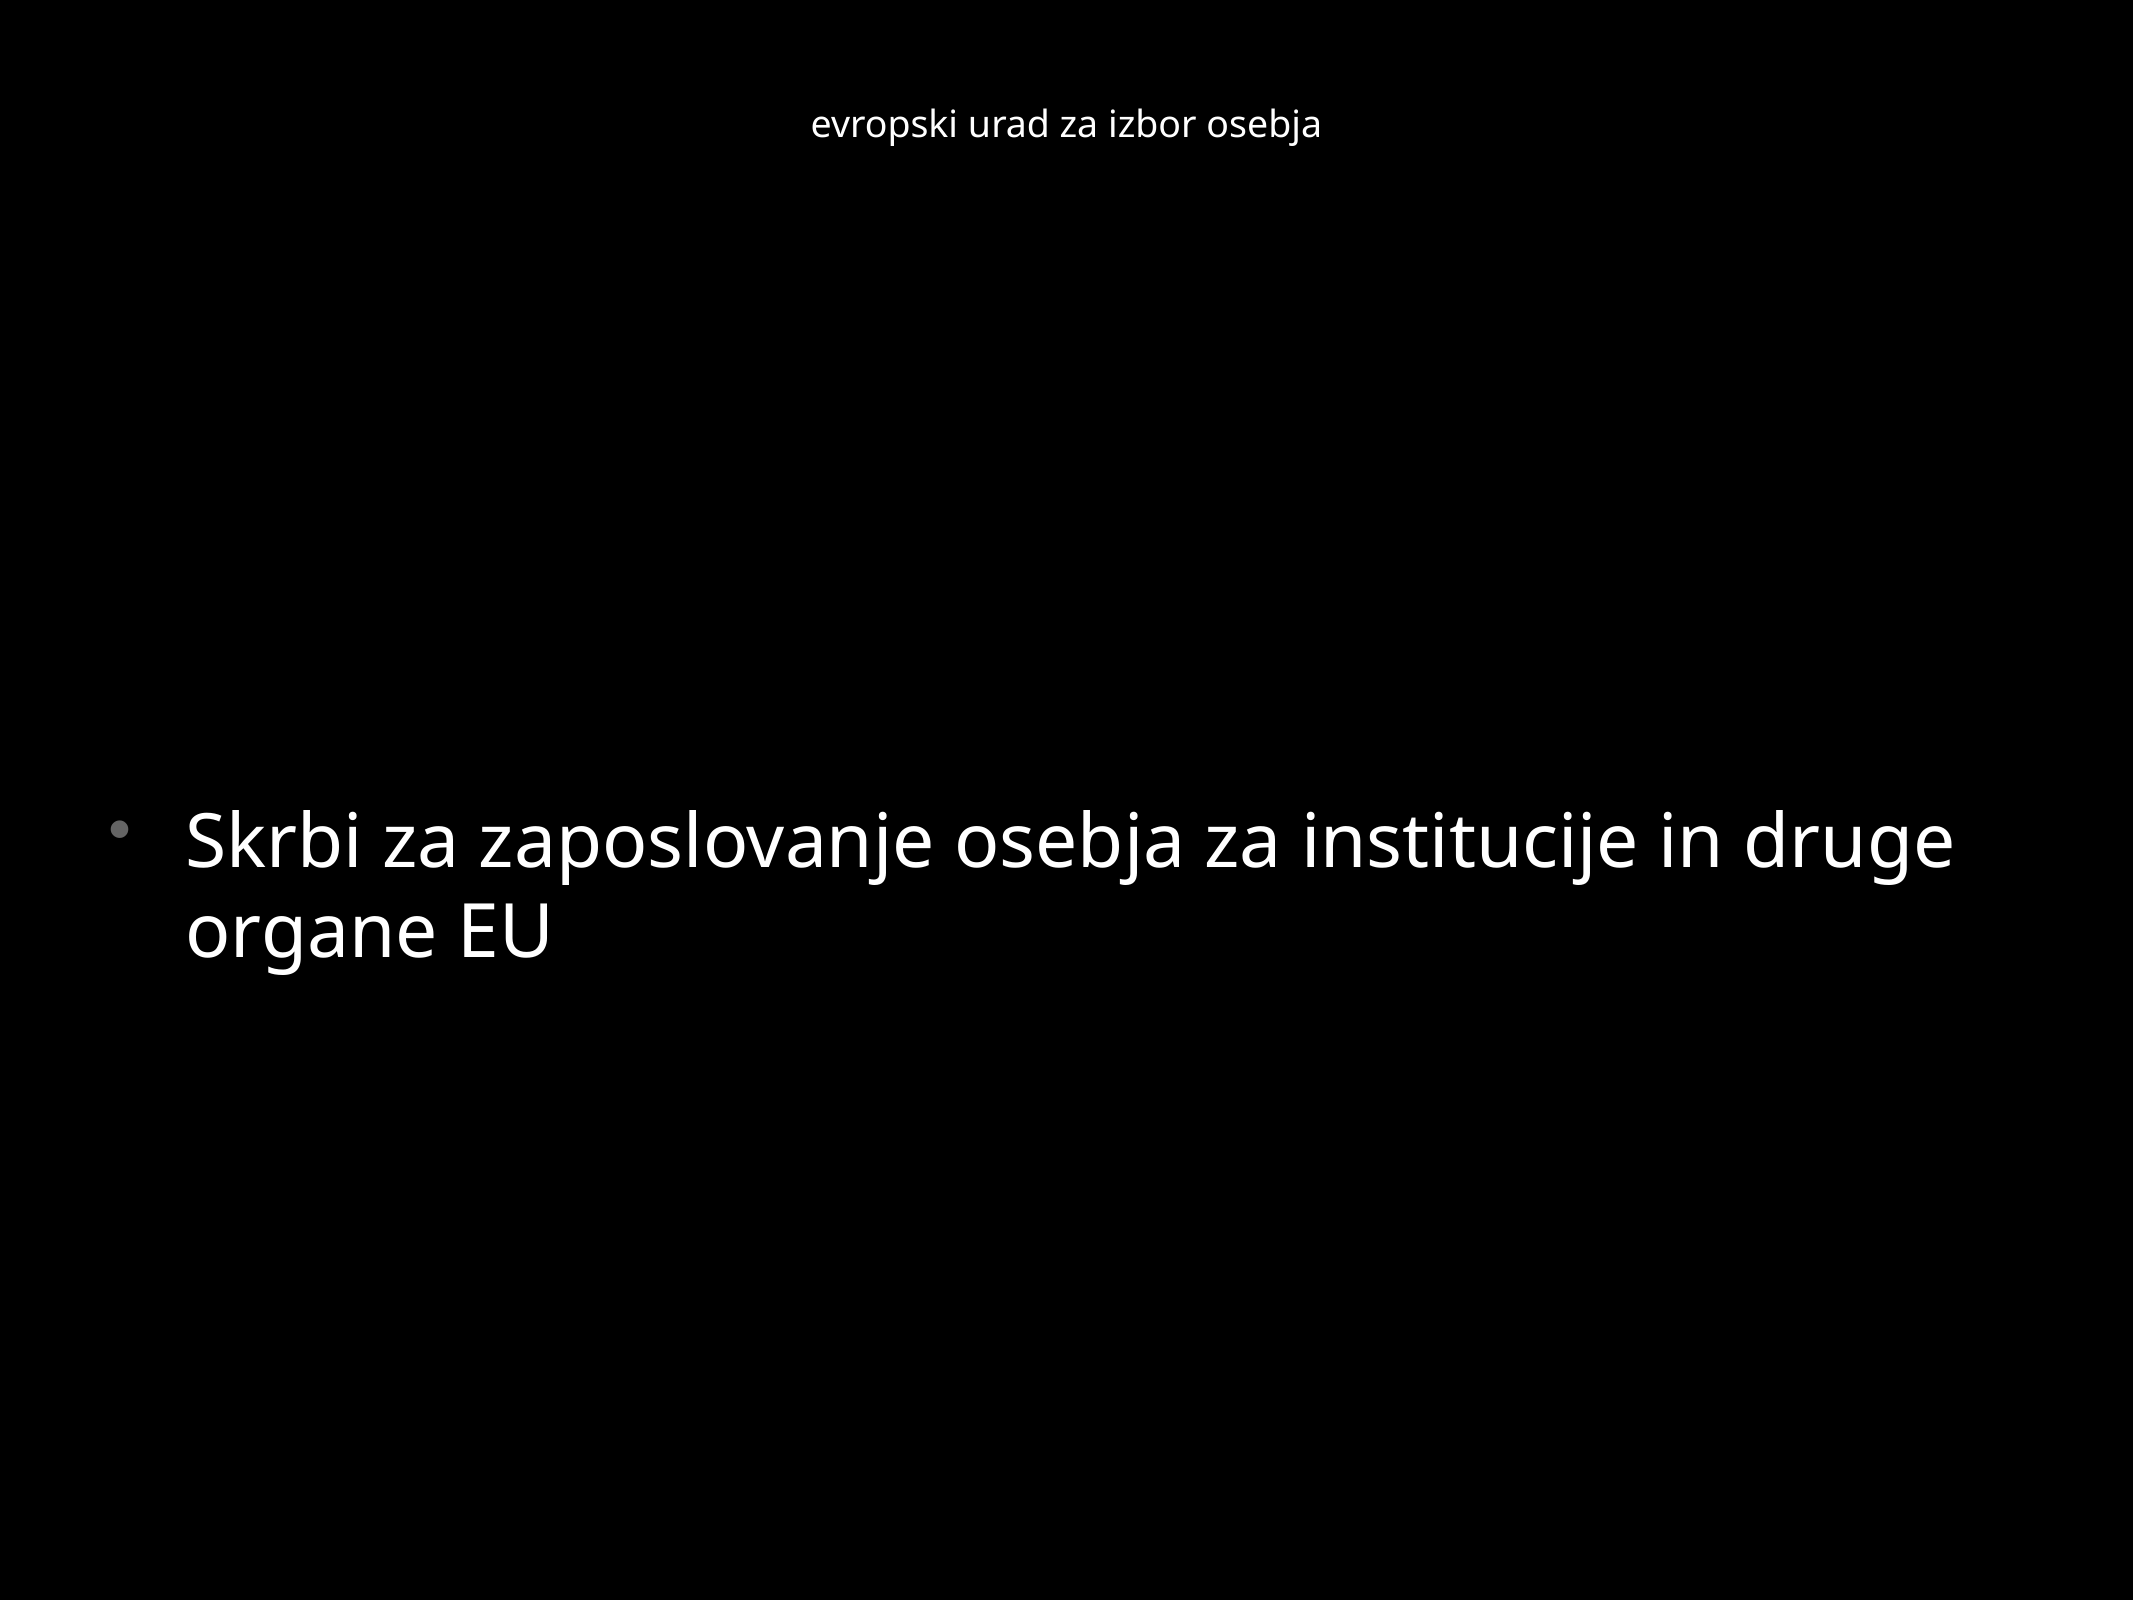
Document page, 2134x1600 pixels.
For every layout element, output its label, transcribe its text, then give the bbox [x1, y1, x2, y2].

list Skrbi za zaposlovanje osebja za institucije in druge organe EU [108, 331, 2025, 1434]
title evropski urad za izbor osebja [108, 99, 2025, 331]
